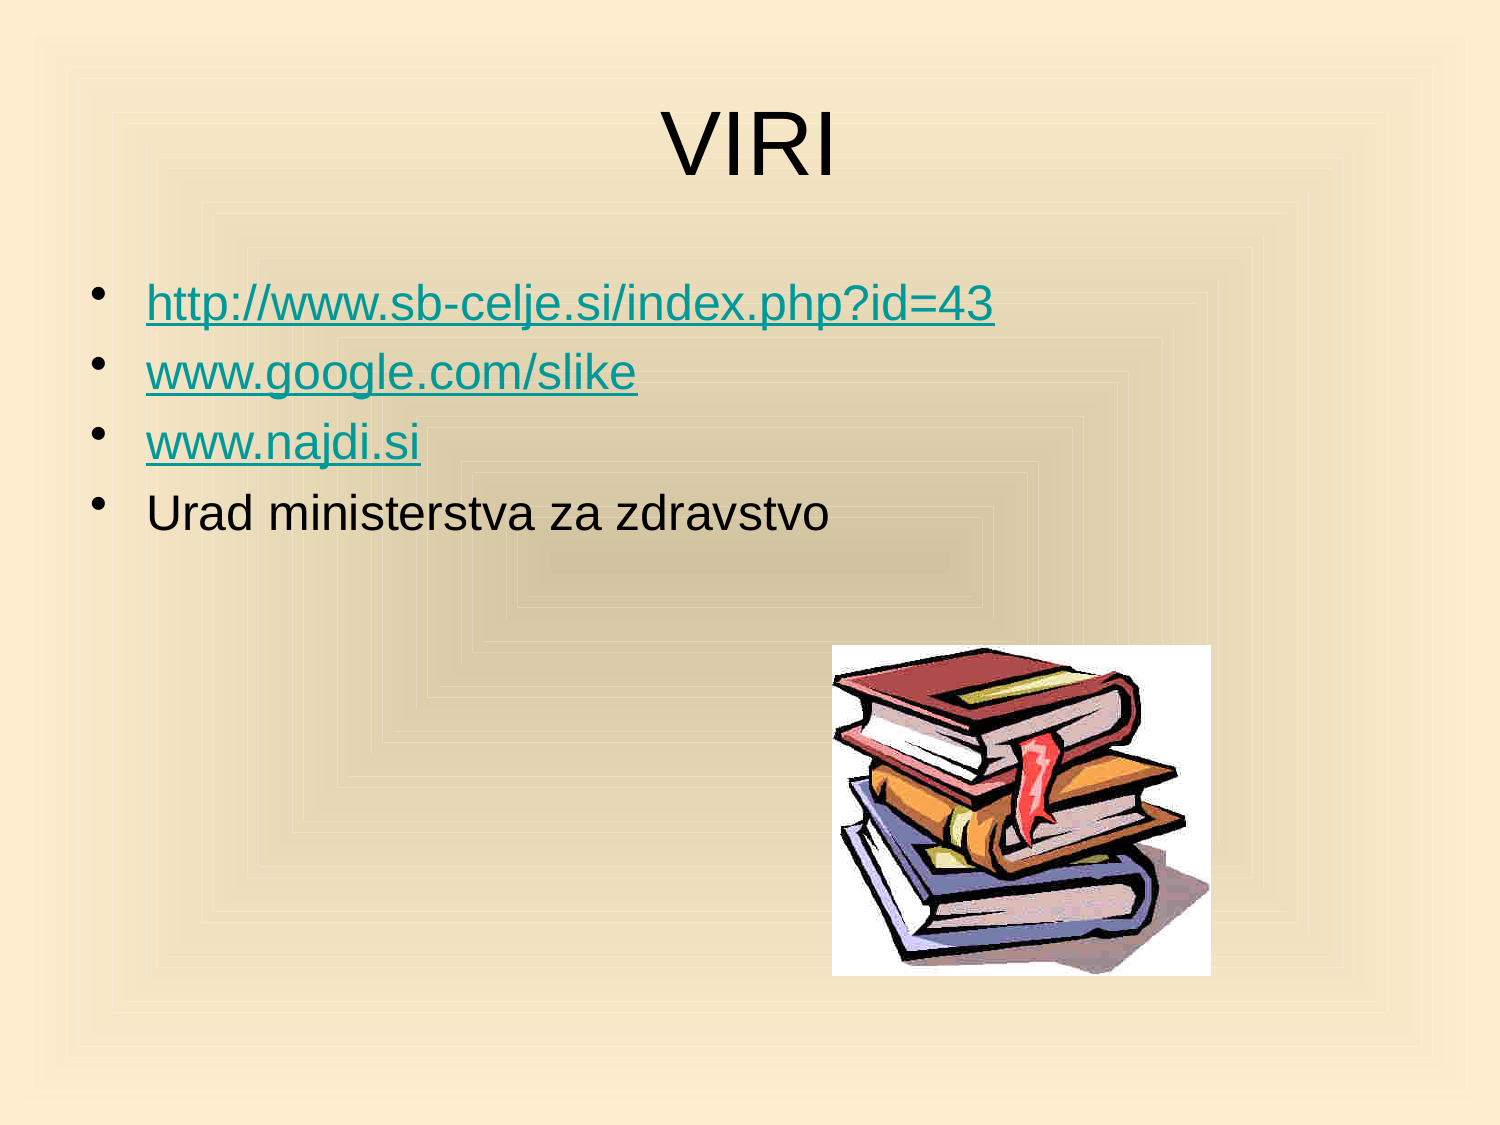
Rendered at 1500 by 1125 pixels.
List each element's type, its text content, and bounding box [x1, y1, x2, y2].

picture [832, 645, 1211, 976]
list http://www.sb-celje.si/index.php?id=43 www.google.com/slike www.najdi.si Urad ministerstva za zdravstvo [75, 262, 1425, 1005]
title VIRI [75, 45, 1425, 233]
